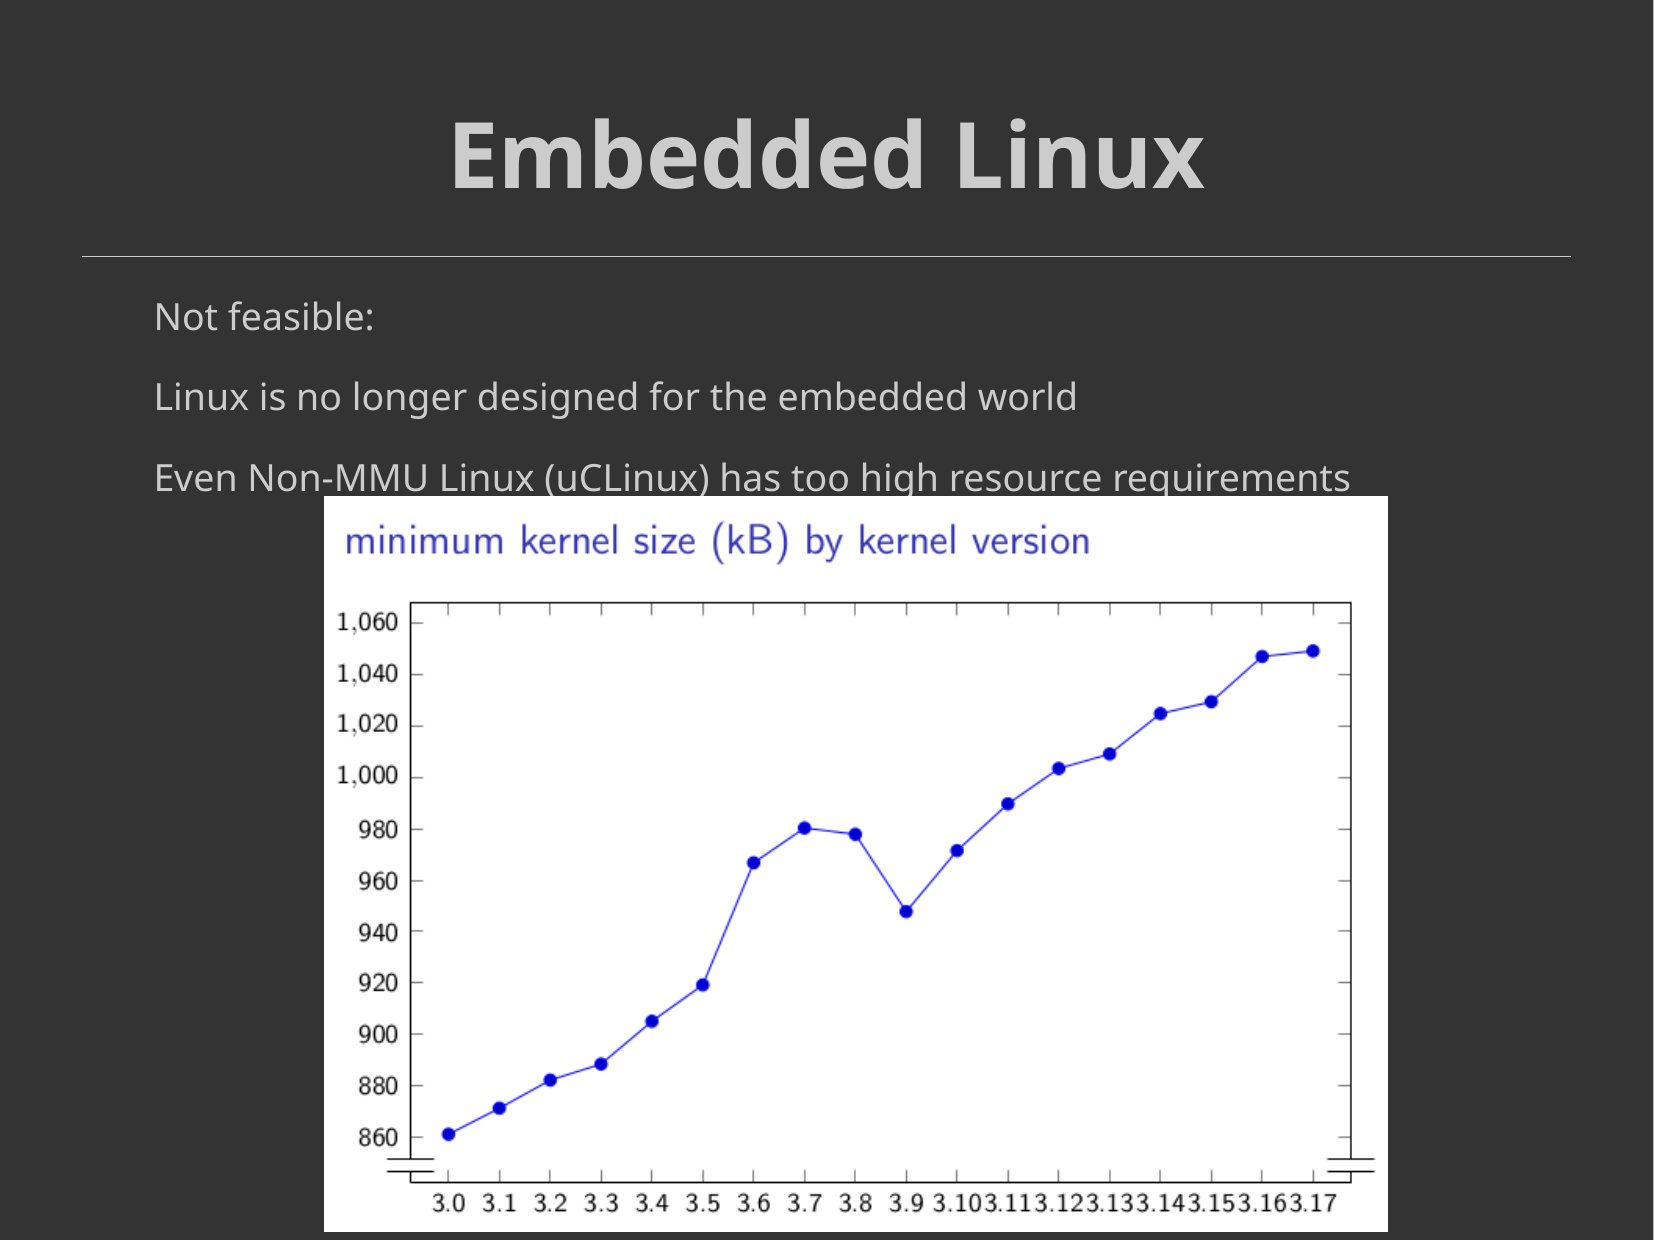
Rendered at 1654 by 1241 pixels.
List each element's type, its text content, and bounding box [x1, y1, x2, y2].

picture [324, 496, 1388, 1232]
title Embedded Linux [82, 49, 1571, 257]
list Not feasible: Linux is no longer designed for the embedded world Even Non-MMU Linux (uCLinux) has too high resource requirements [82, 290, 1571, 1010]
